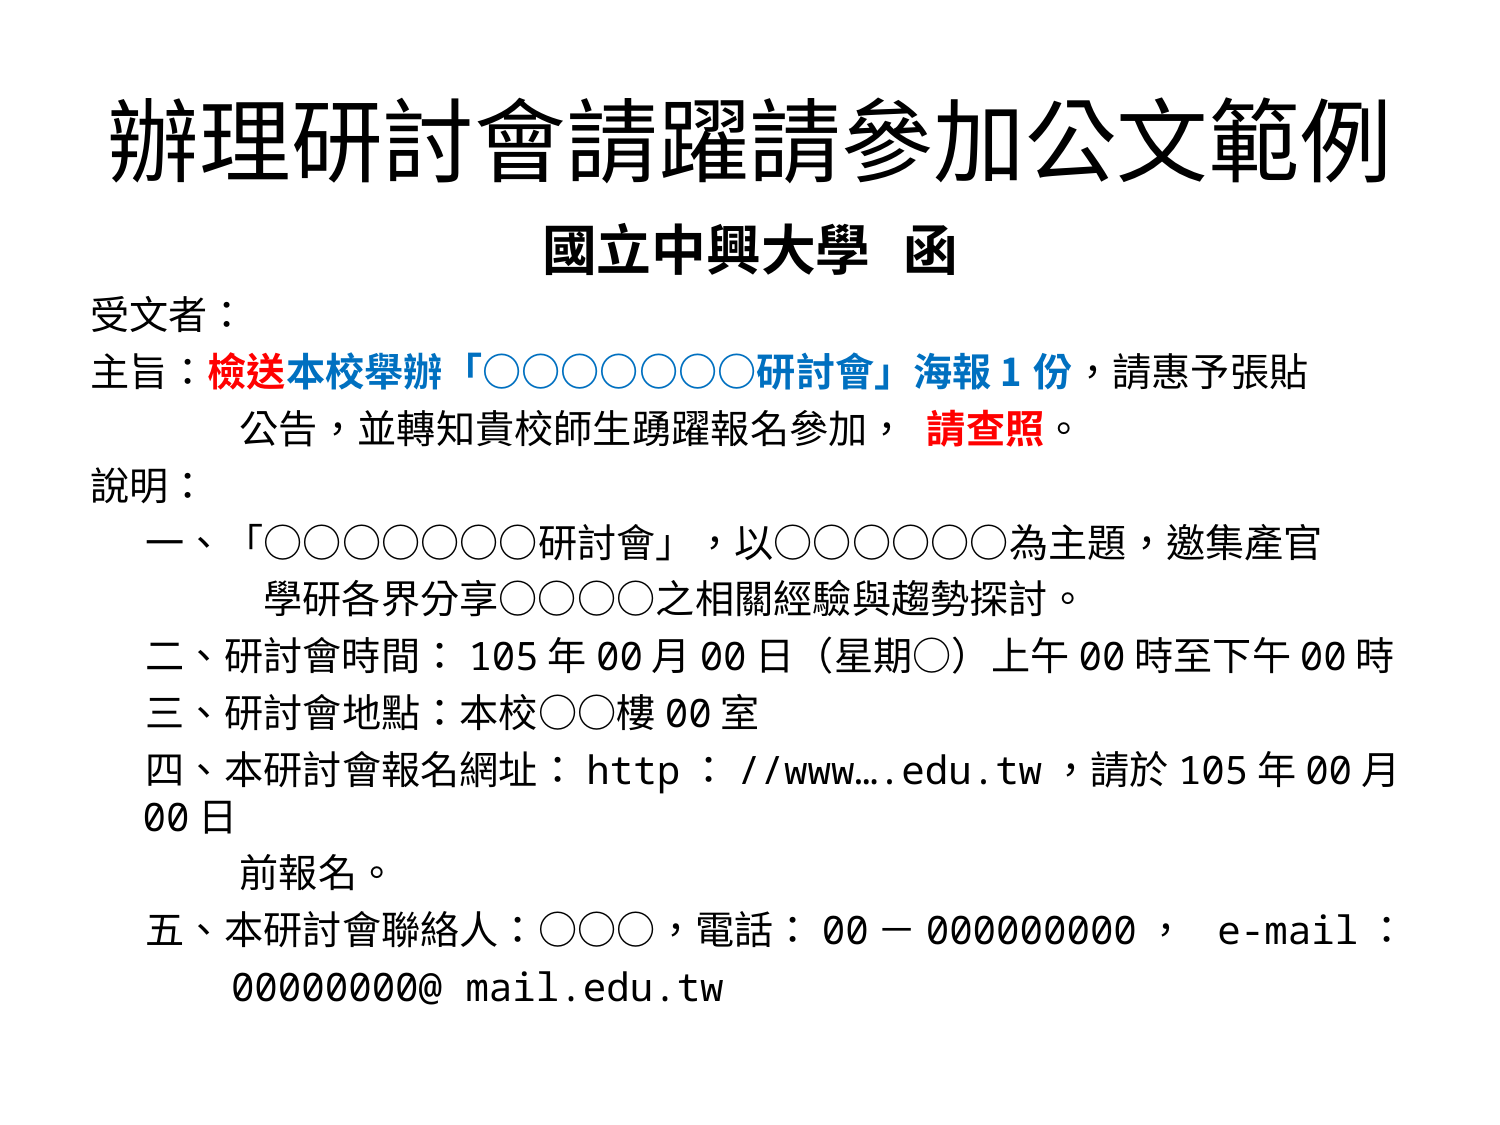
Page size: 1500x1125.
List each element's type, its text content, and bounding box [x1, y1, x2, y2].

title 辦理研討會請躍請參加公文範例 [75, 45, 1426, 207]
list 國立中興大學 函 受文者： 主旨：檢送本校舉辦「○○○○○○○研討會」海報1份，請惠予張貼 公告，並轉知貴校師生踴躍報名參加， 請查照。 說明： 一、「○○○○○○○研討會」，以○○○○○○為主題，邀集產官 學研各界分享○○○○之相關經驗與趨勢探討。 二、研討會時間：105年00月00日（星期○）上午00時至下午00時 三、研討會地點：本校○○樓00室 四、本研討會報名網址：http：//www….edu.tw，請於105年00月00日 前報名。 五、本研討會聯絡人：○○○，電話：00－000000000， e-mail： 00000000@ mail.edu.tw [75, 207, 1426, 1035]
